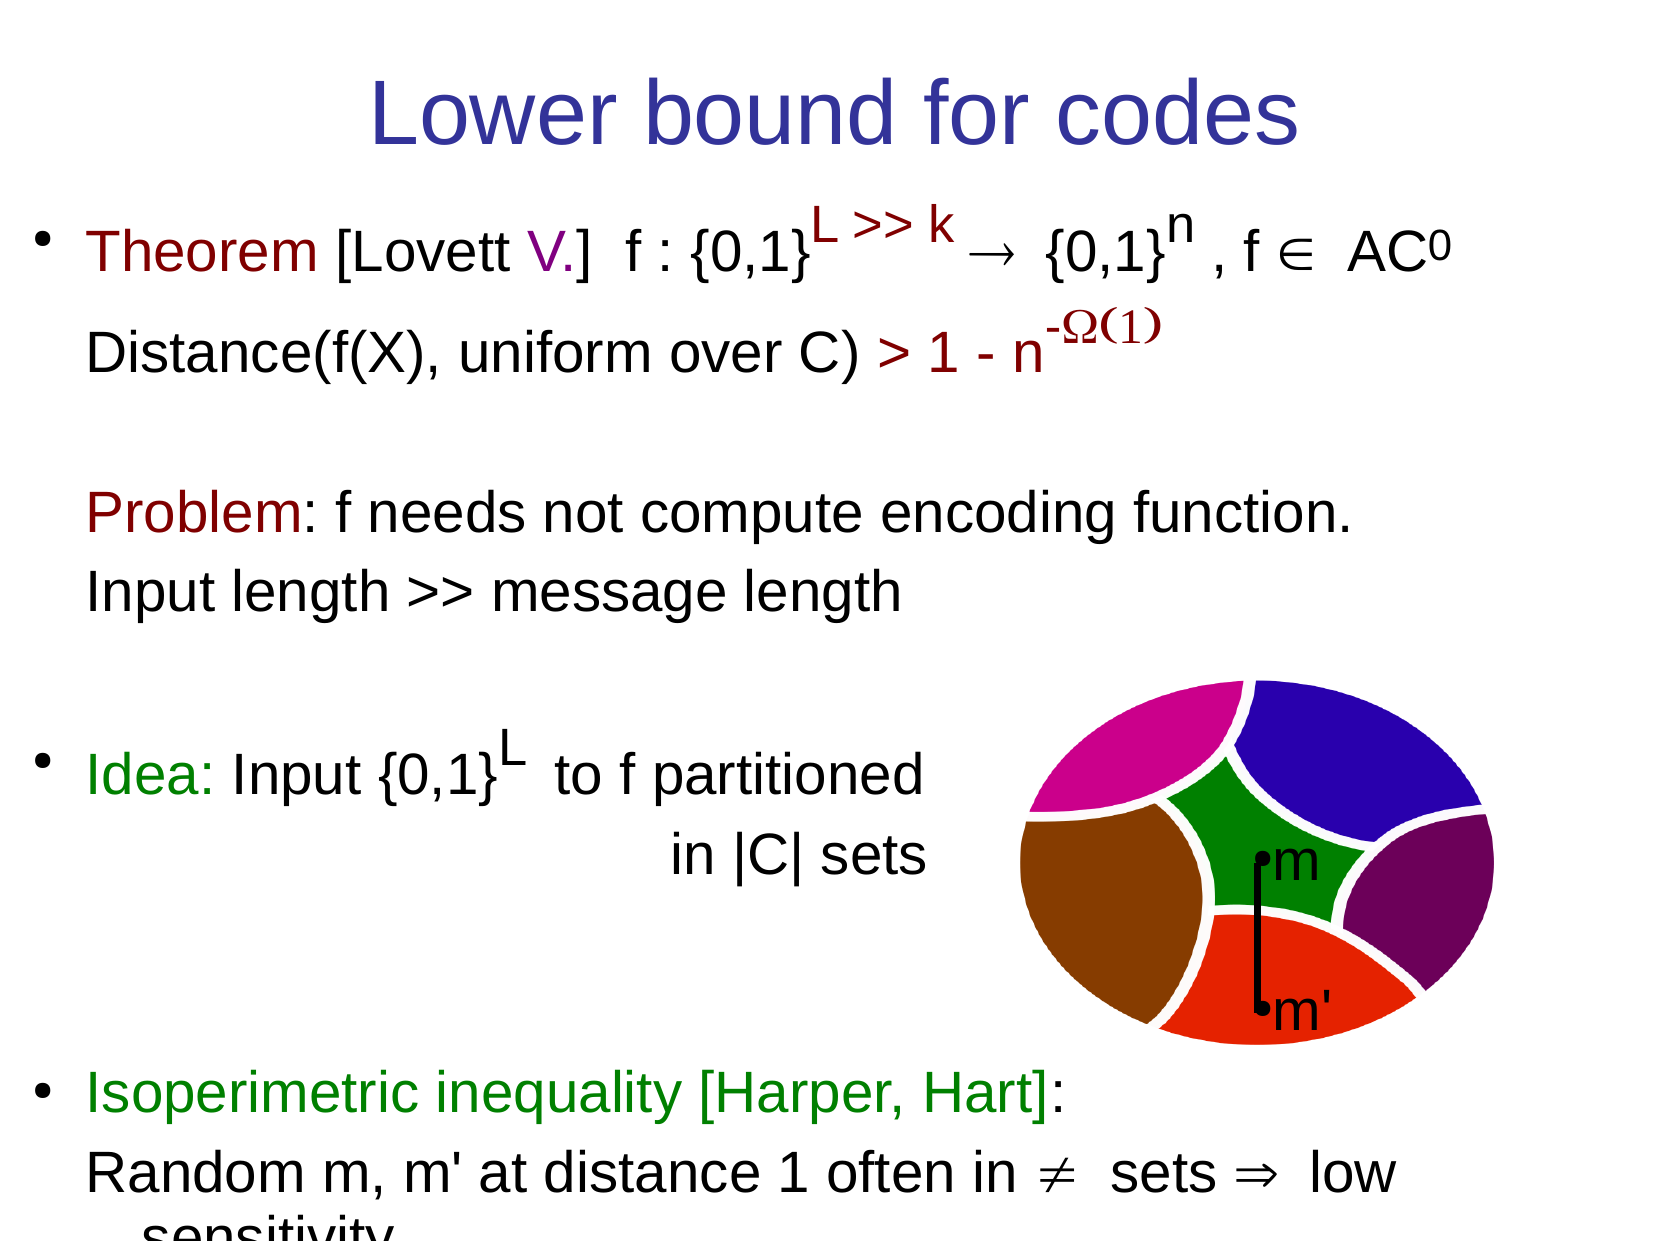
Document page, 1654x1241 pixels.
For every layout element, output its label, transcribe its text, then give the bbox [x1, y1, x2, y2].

text_box m [1237, 820, 1351, 901]
title Lower bound for codes [131, 0, 1538, 226]
text_box m' [1237, 970, 1351, 1051]
picture [1012, 674, 1501, 1051]
list Theorem [Lovett V.] f : {0,1}L >> k  {0,1}n , f  AC0 Distance(f(X), uniform over C) > 1 - n-(1) Problem: f needs not compute encoding function. Input length >> message length Idea: Input {0,1}L to f partitioned in |C| sets Isoperimetric inequality [Harper, Hart]: Random m, m' at distance 1 often in  sets  low sensitivity [0, 187, 1654, 1241]
